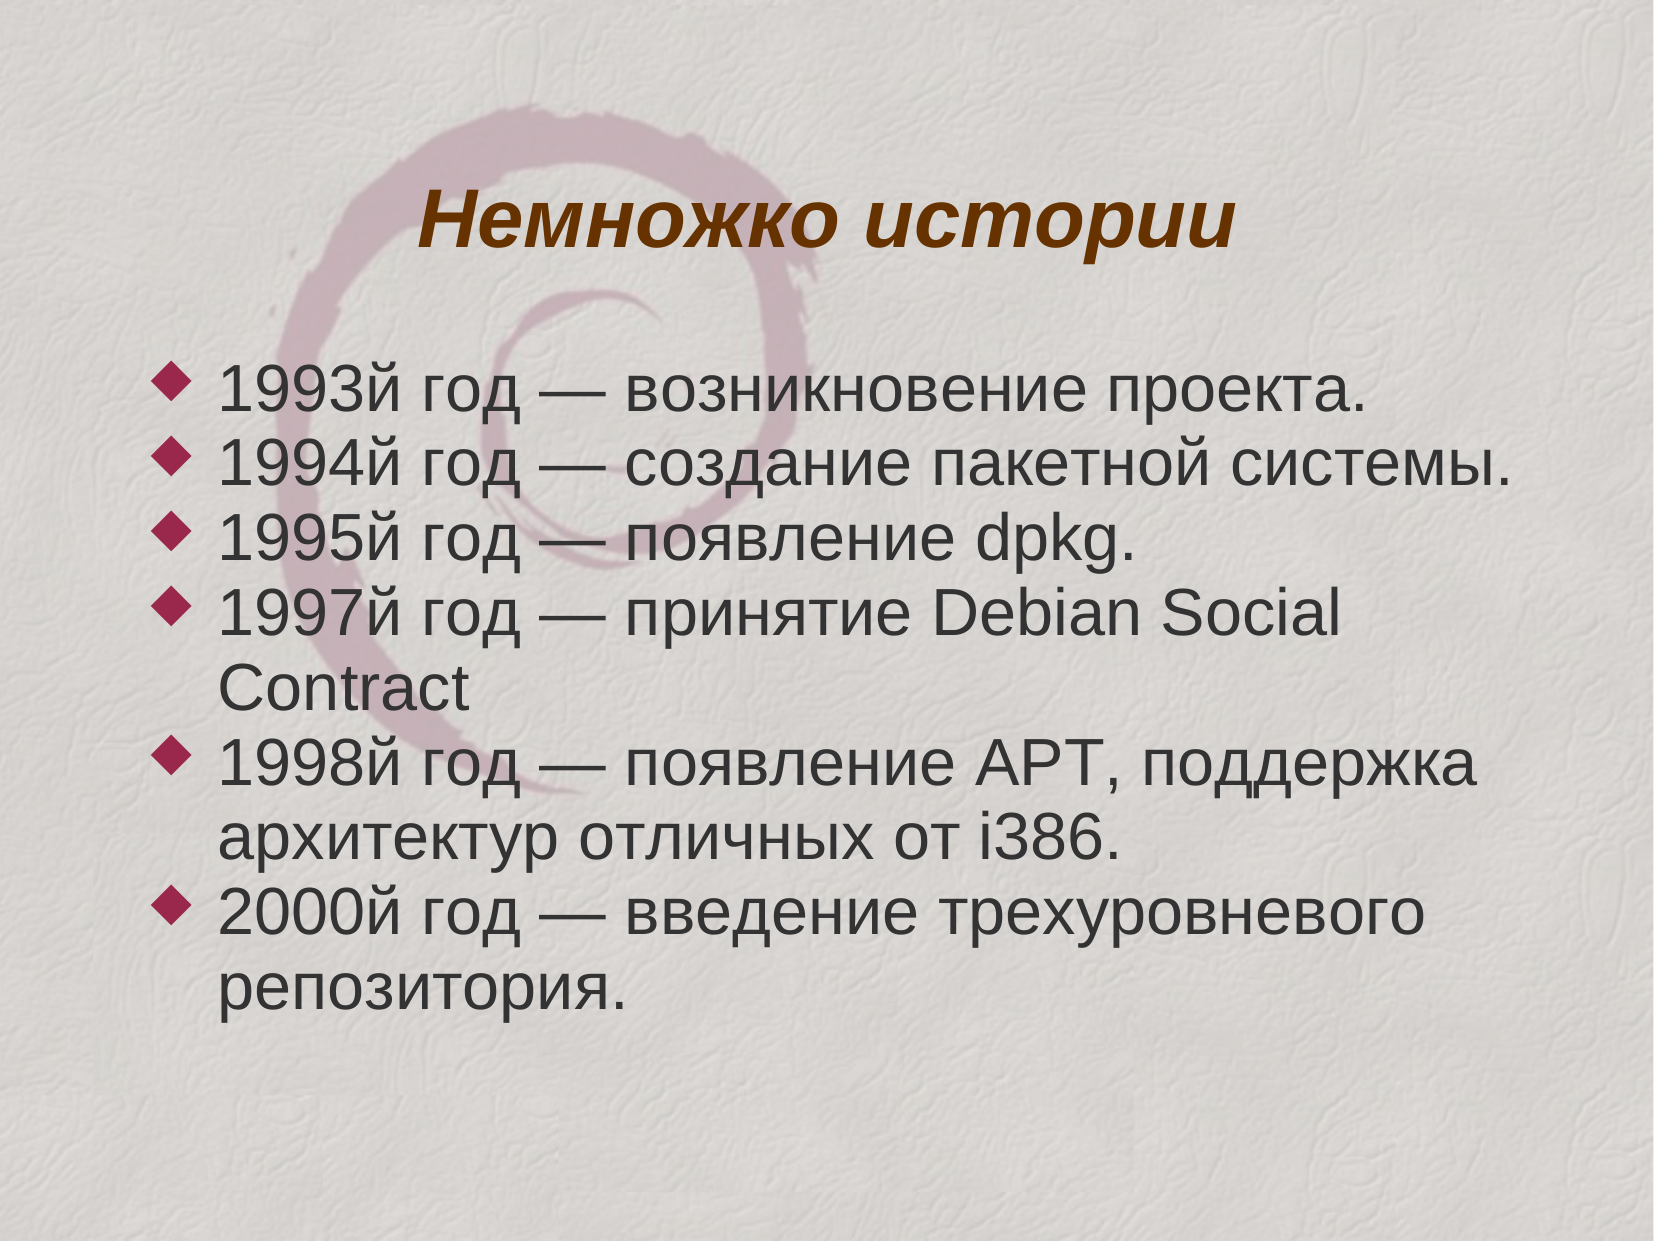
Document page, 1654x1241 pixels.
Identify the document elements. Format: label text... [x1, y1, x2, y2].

title Немножко истории [121, 114, 1534, 322]
list 1993й год — возникновение проекта. 1994й год — создание пакетной системы. 1995й год — появление dpkg. 1997й год — принятие Debian Social Contract 1998й год — появление APT, поддержка архитектур отличных от i386. 2000й год — введение трехуровневого репозитория. [134, 350, 1516, 1170]
picture [0, 0, 1654, 1241]
